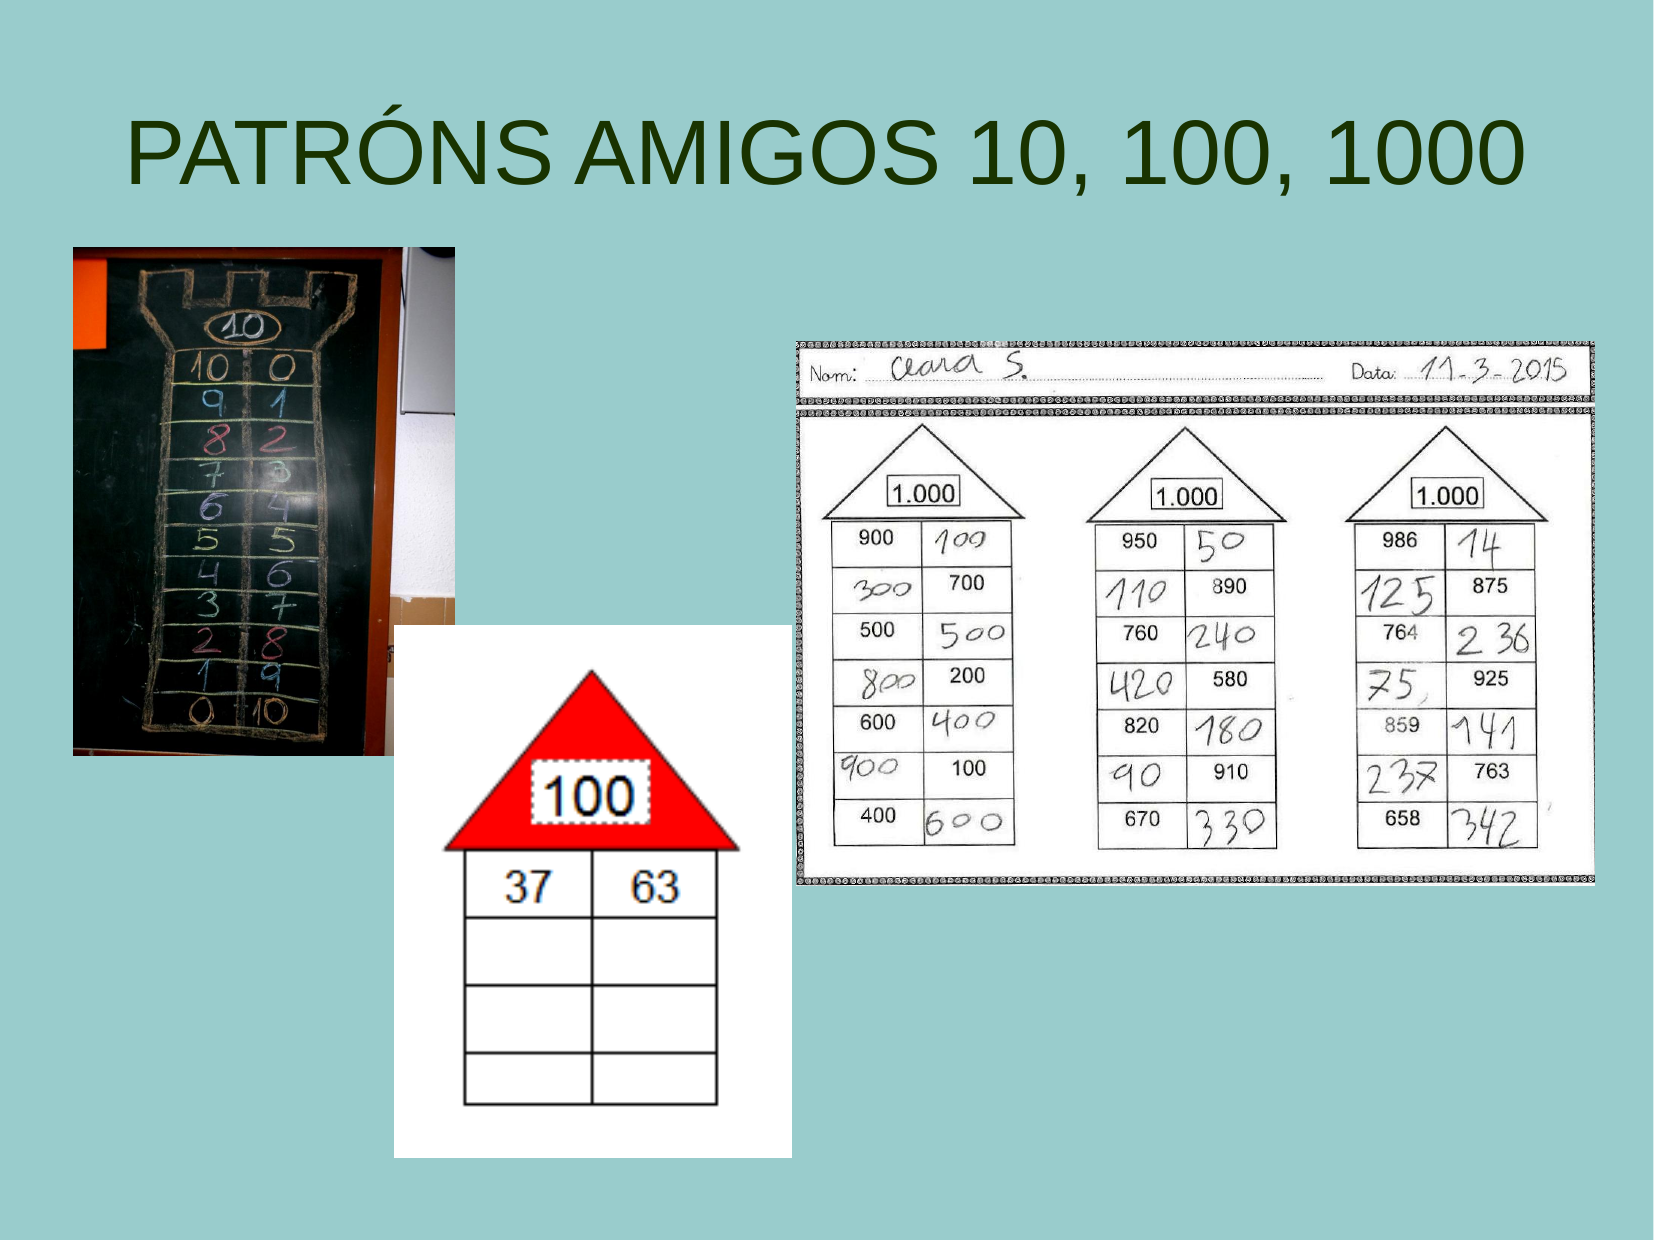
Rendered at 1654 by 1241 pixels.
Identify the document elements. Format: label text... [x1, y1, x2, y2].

title PATRÓNS AMIGOS 10, 100, 1000 [82, 49, 1571, 257]
picture [73, 247, 792, 1159]
picture [796, 341, 1595, 886]
